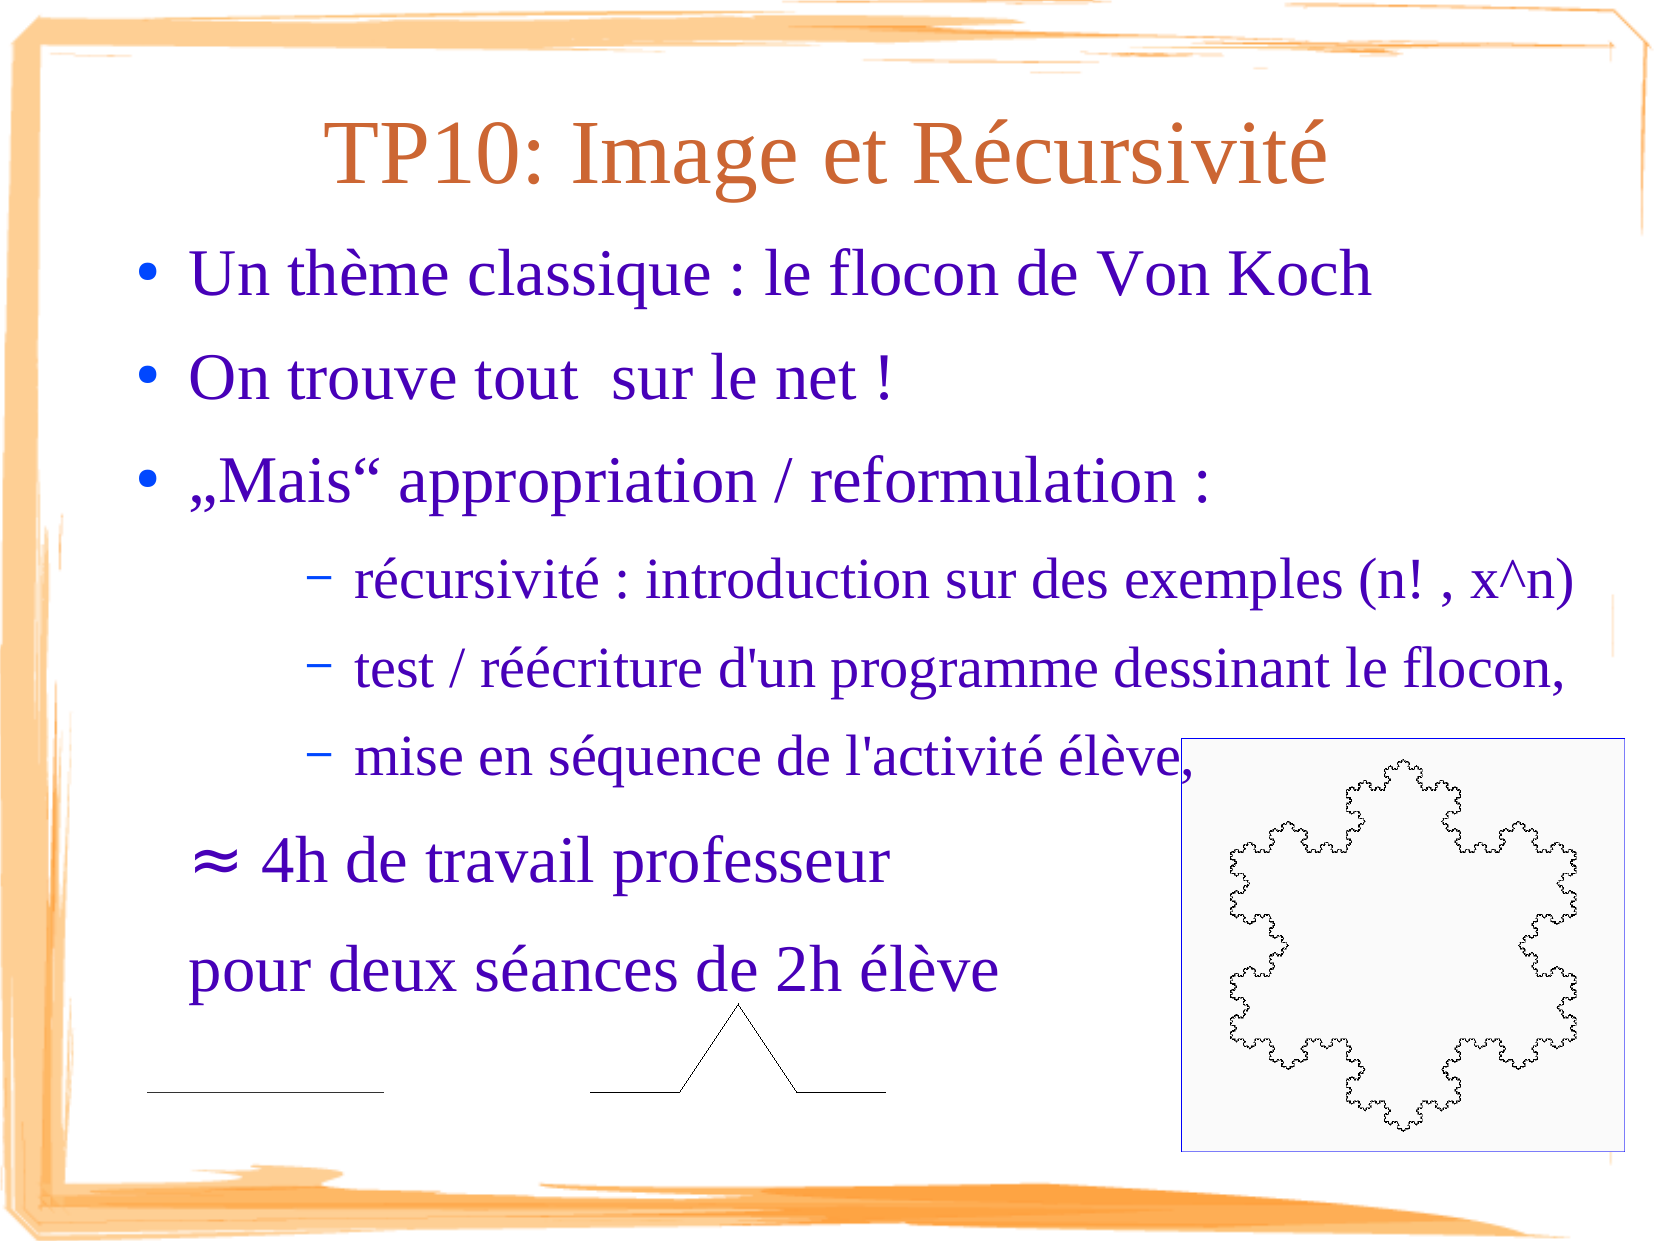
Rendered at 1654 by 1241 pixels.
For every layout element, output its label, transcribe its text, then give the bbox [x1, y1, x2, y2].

title TP10: Image et Récursivité [82, 49, 1571, 257]
picture [0, 0, 1654, 1241]
list Un thème classique : le flocon de Von Koch On trouve tout sur le net ! „Mais“ appropriation / reformulation : récursivité : introduction sur des exemples (n! , x^n) test / réécriture d'un programme dessinant le flocon, mise en séquence de l'activité élève, ≈ 4h de travail professeur pour deux séances de 2h élève [118, 236, 1625, 1007]
